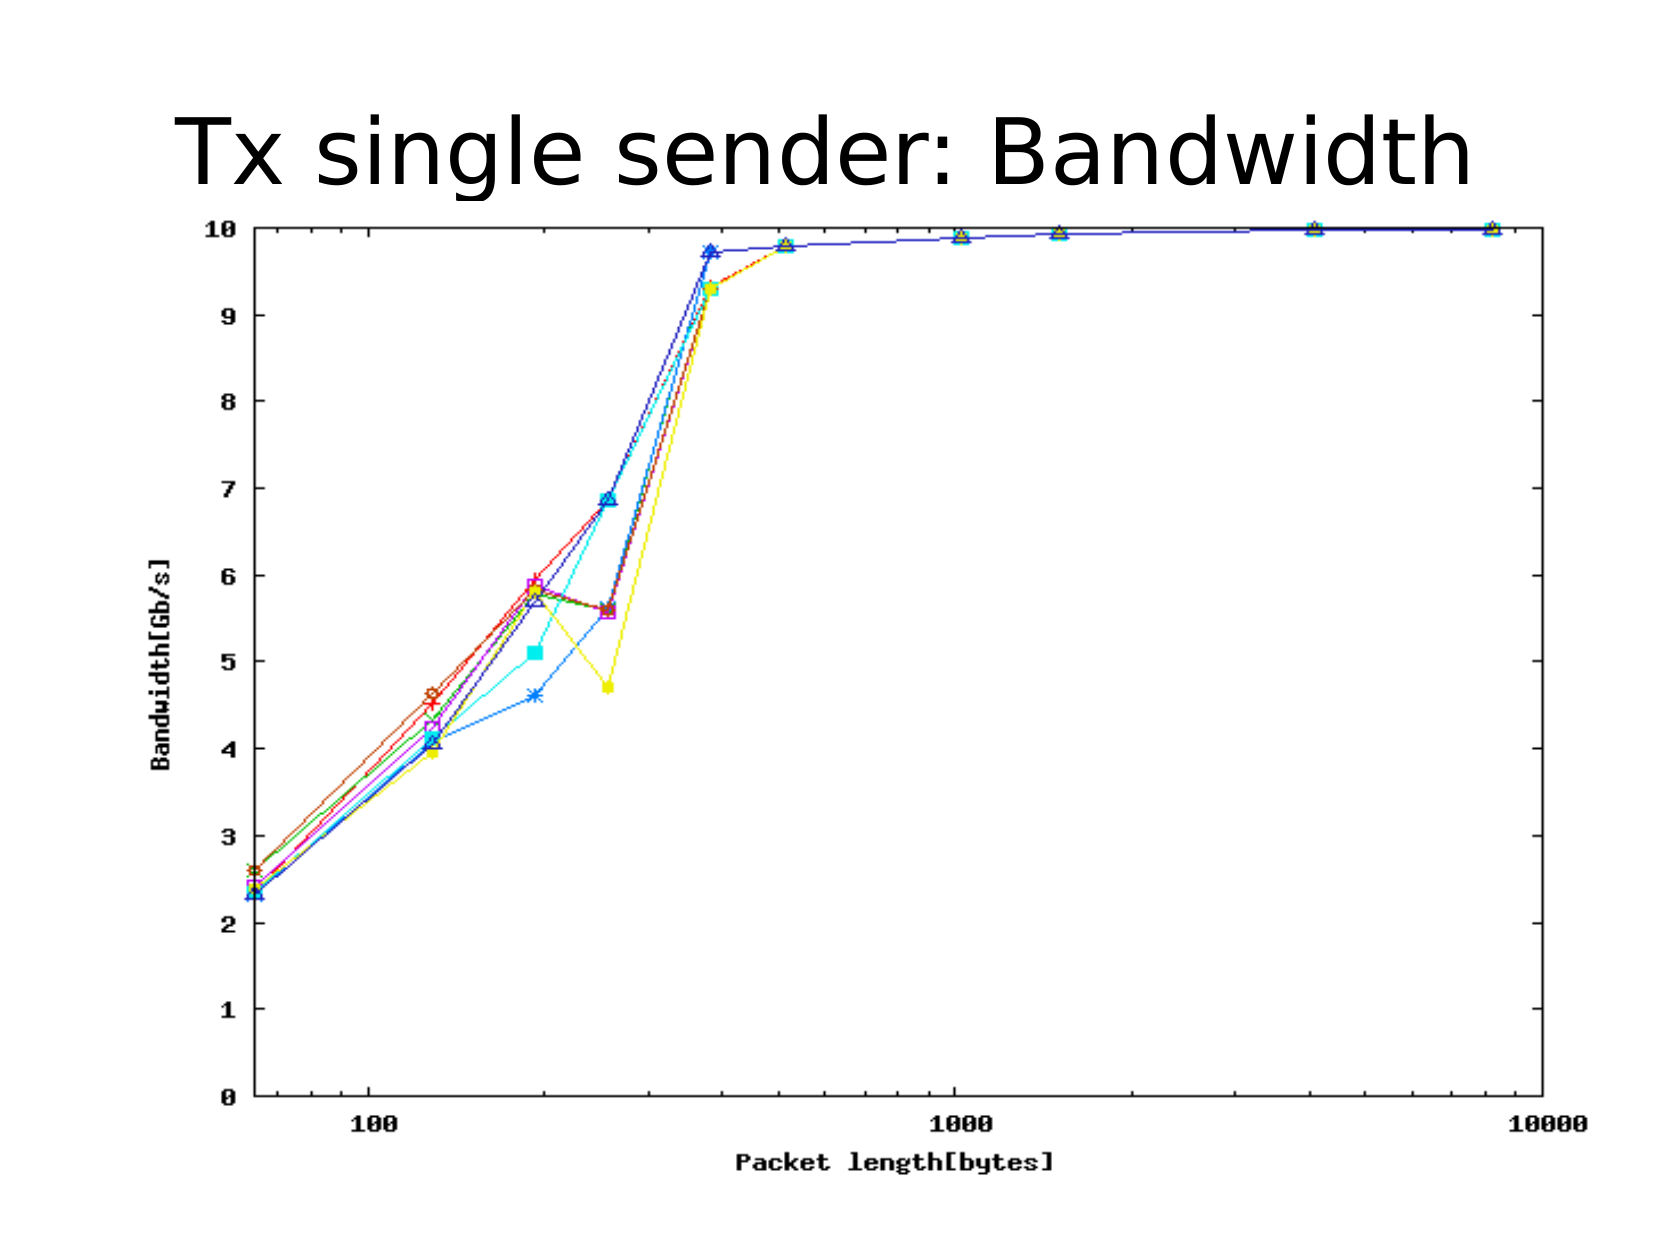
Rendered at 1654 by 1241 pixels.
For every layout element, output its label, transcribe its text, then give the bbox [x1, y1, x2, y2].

title Tx single sender: Bandwidth [82, 56, 1571, 250]
picture [131, 201, 1590, 1177]
